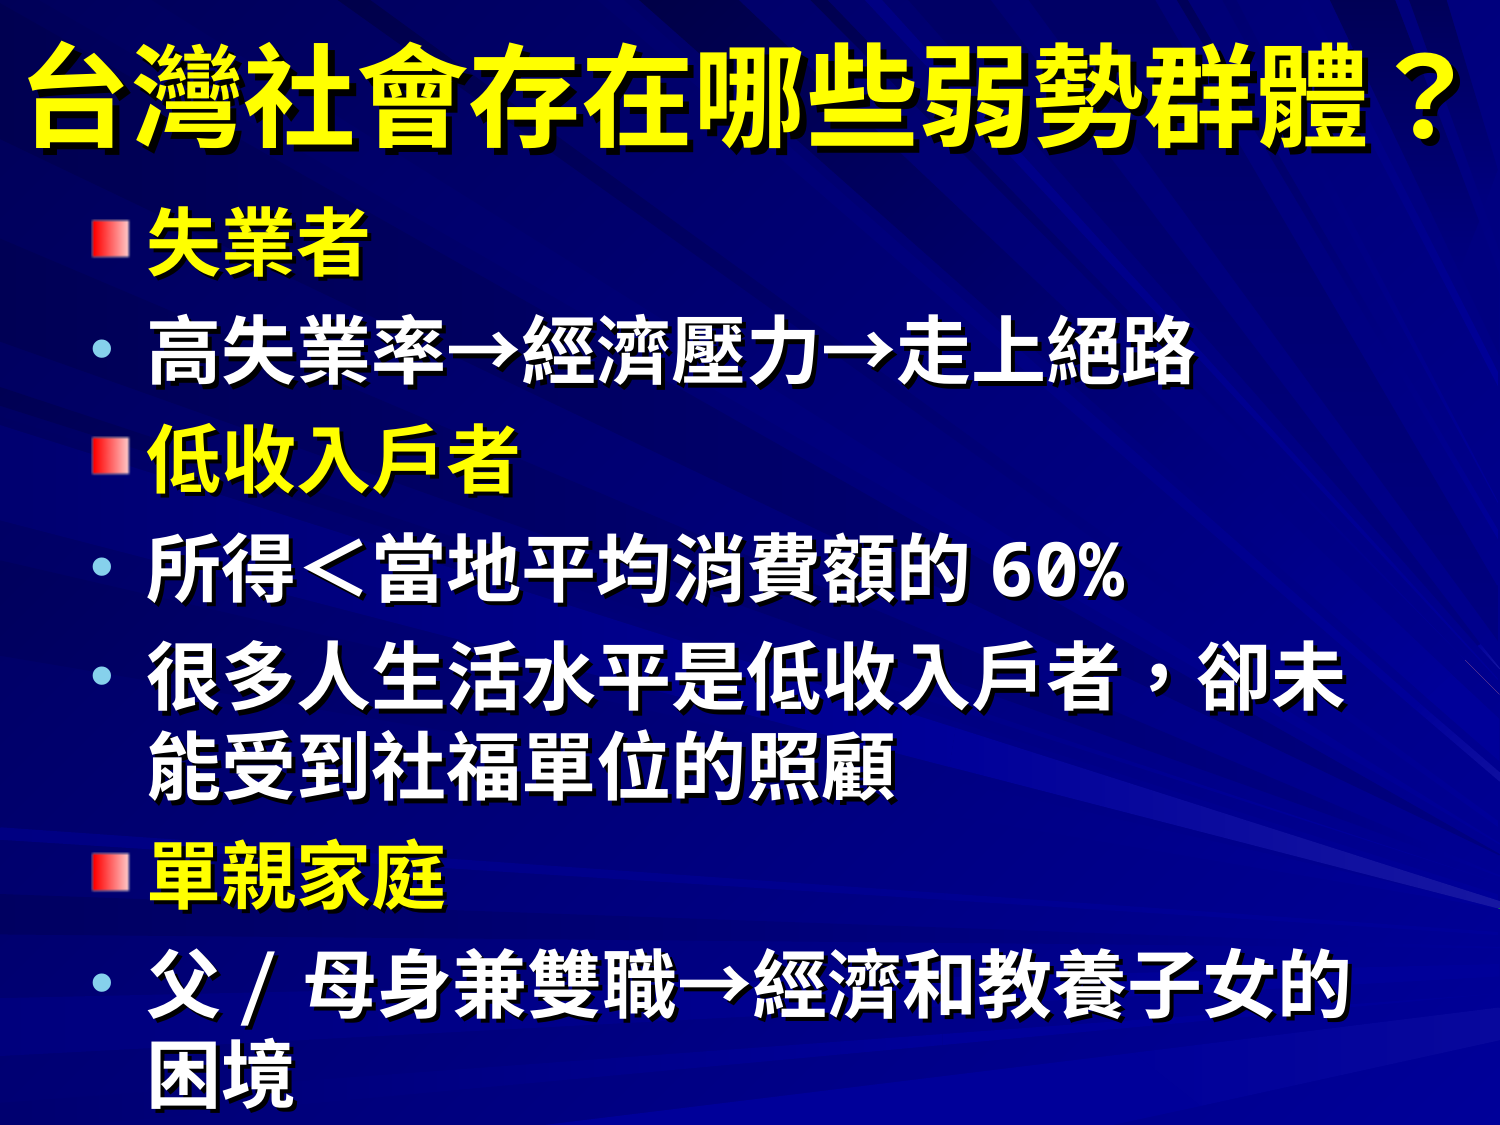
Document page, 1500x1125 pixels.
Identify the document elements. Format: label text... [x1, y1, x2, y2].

list 失業者 高失業率→經濟壓力→走上絕路 低收入戶者 所得＜當地平均消費額的60% 很多人生活水平是低收入戶者，卻未能受到社福單位的照顧 單親家庭 父/母身兼雙職→經濟和教養子女的困境 [75, 187, 1426, 1125]
title 台灣社會存在哪些弱勢群體？ [0, 0, 1500, 188]
